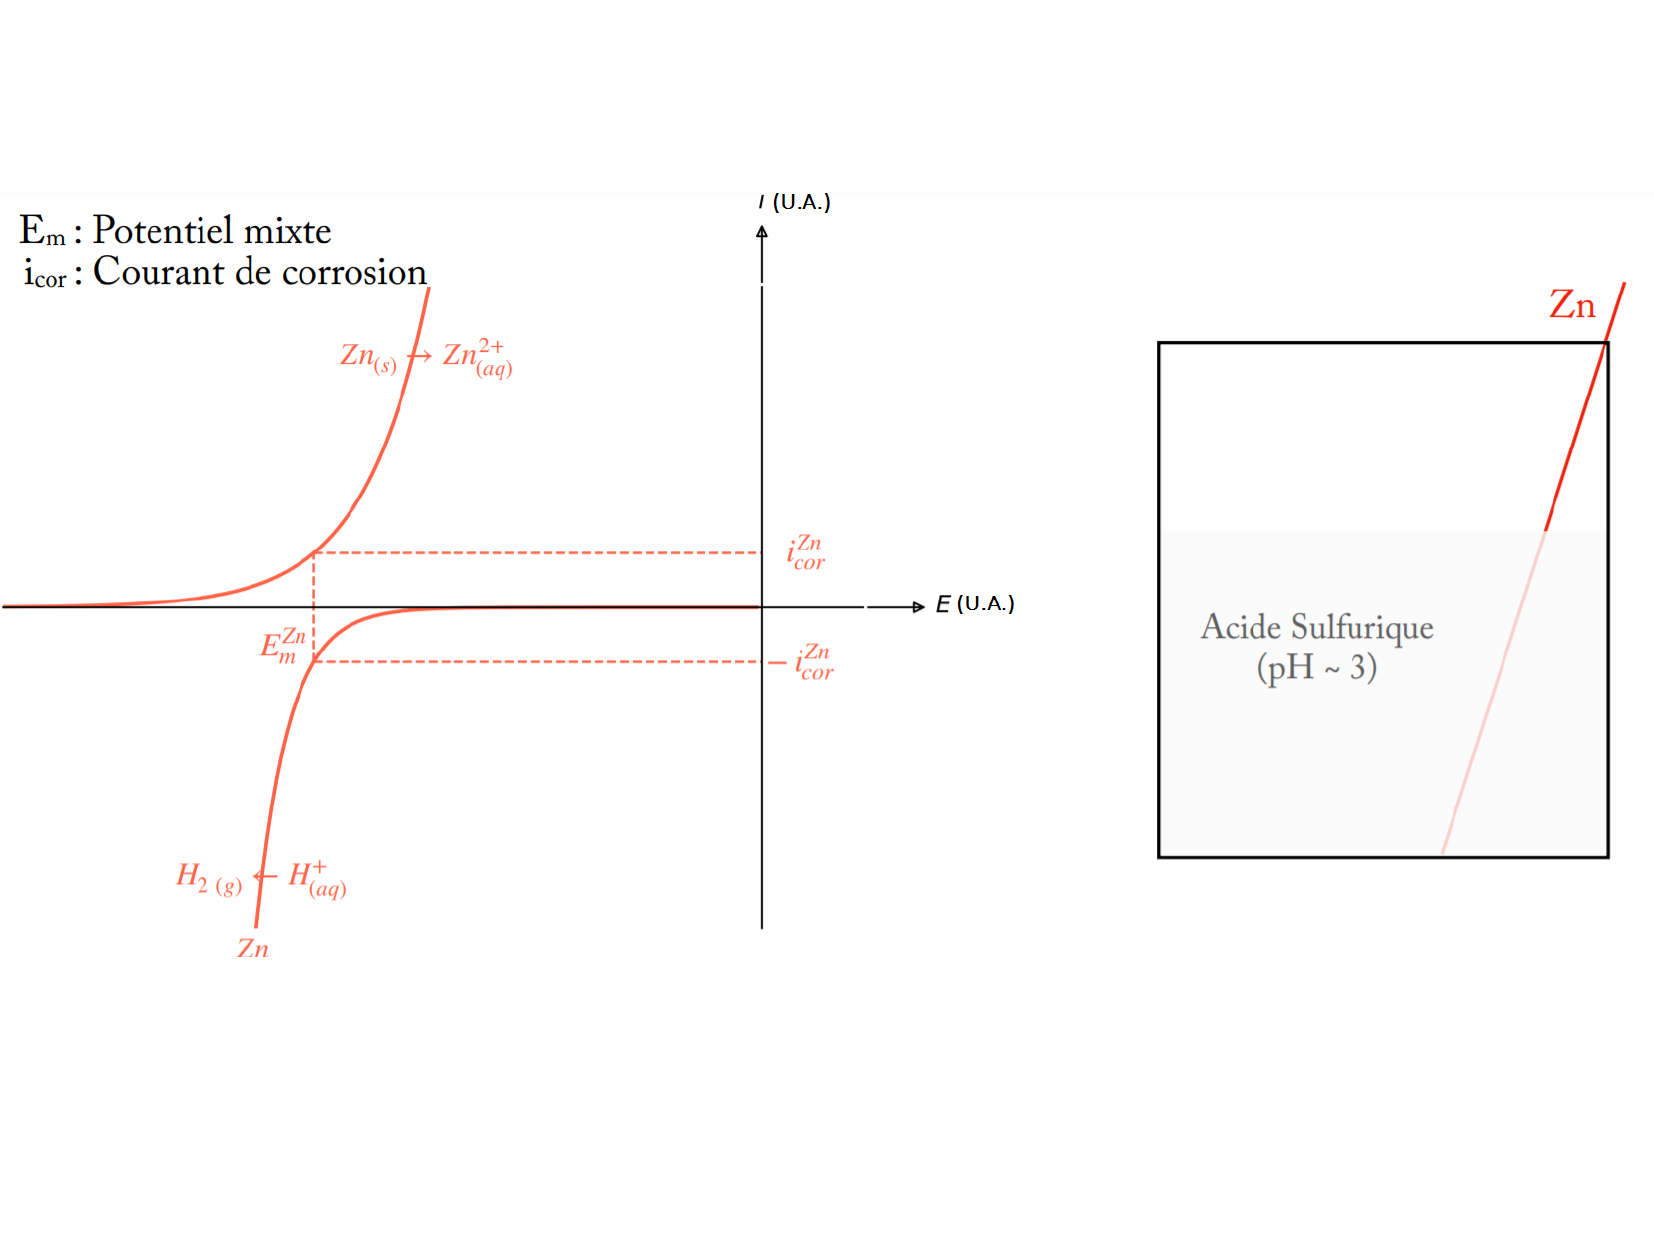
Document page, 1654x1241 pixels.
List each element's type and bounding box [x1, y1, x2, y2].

picture [0, 193, 1654, 957]
